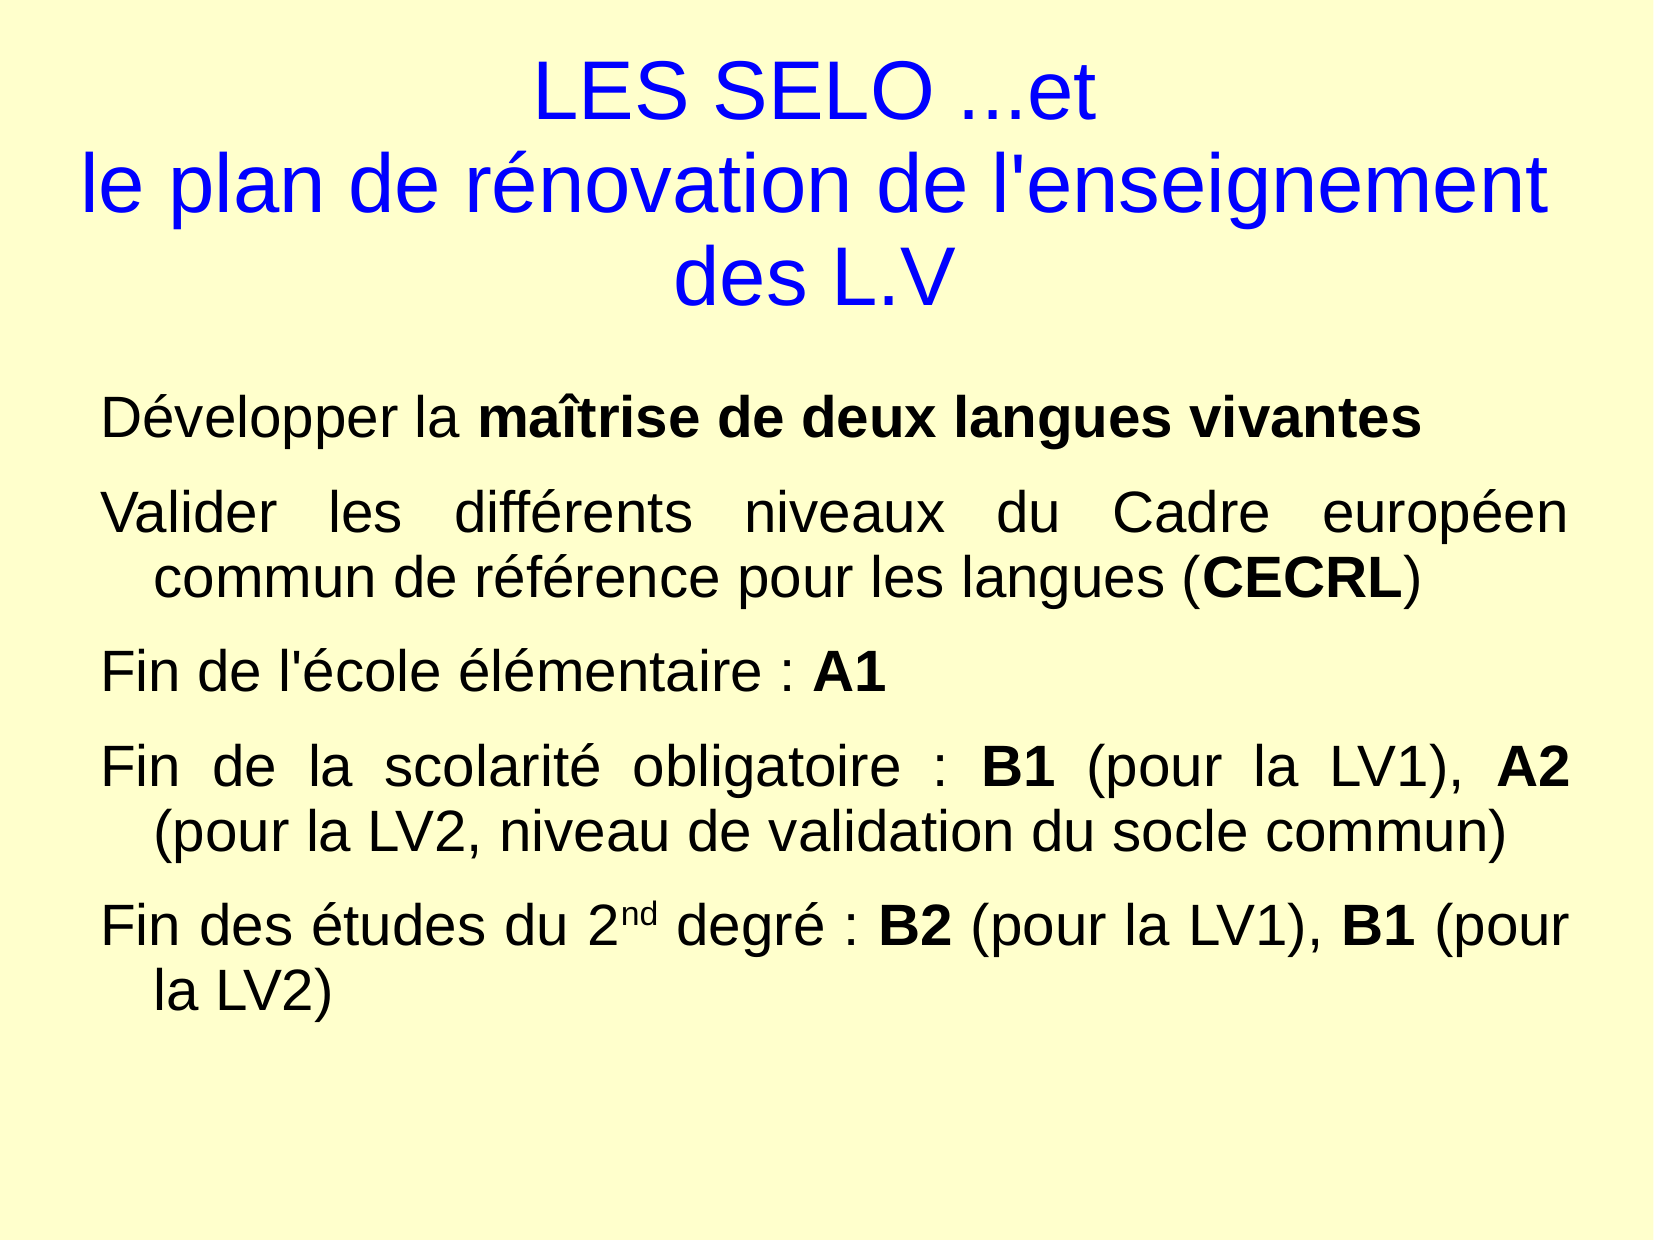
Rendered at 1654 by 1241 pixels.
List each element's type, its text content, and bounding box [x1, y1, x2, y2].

list Développer la maîtrise de deux langues vivantes Valider les différents niveaux du Cadre européen commun de référence pour les langues (CECRL) Fin de l'école élémentaire : A1 Fin de la scolarité obligatoire : B1 (pour la LV1), A2 (pour la LV2, niveau de validation du socle commun) Fin des études du 2nd degré : B2 (pour la LV1), B1 (pour la LV2) [82, 290, 1571, 1135]
title LES SELO ...et le plan de rénovation de l'enseignement des L.V [59, 13, 1571, 355]
